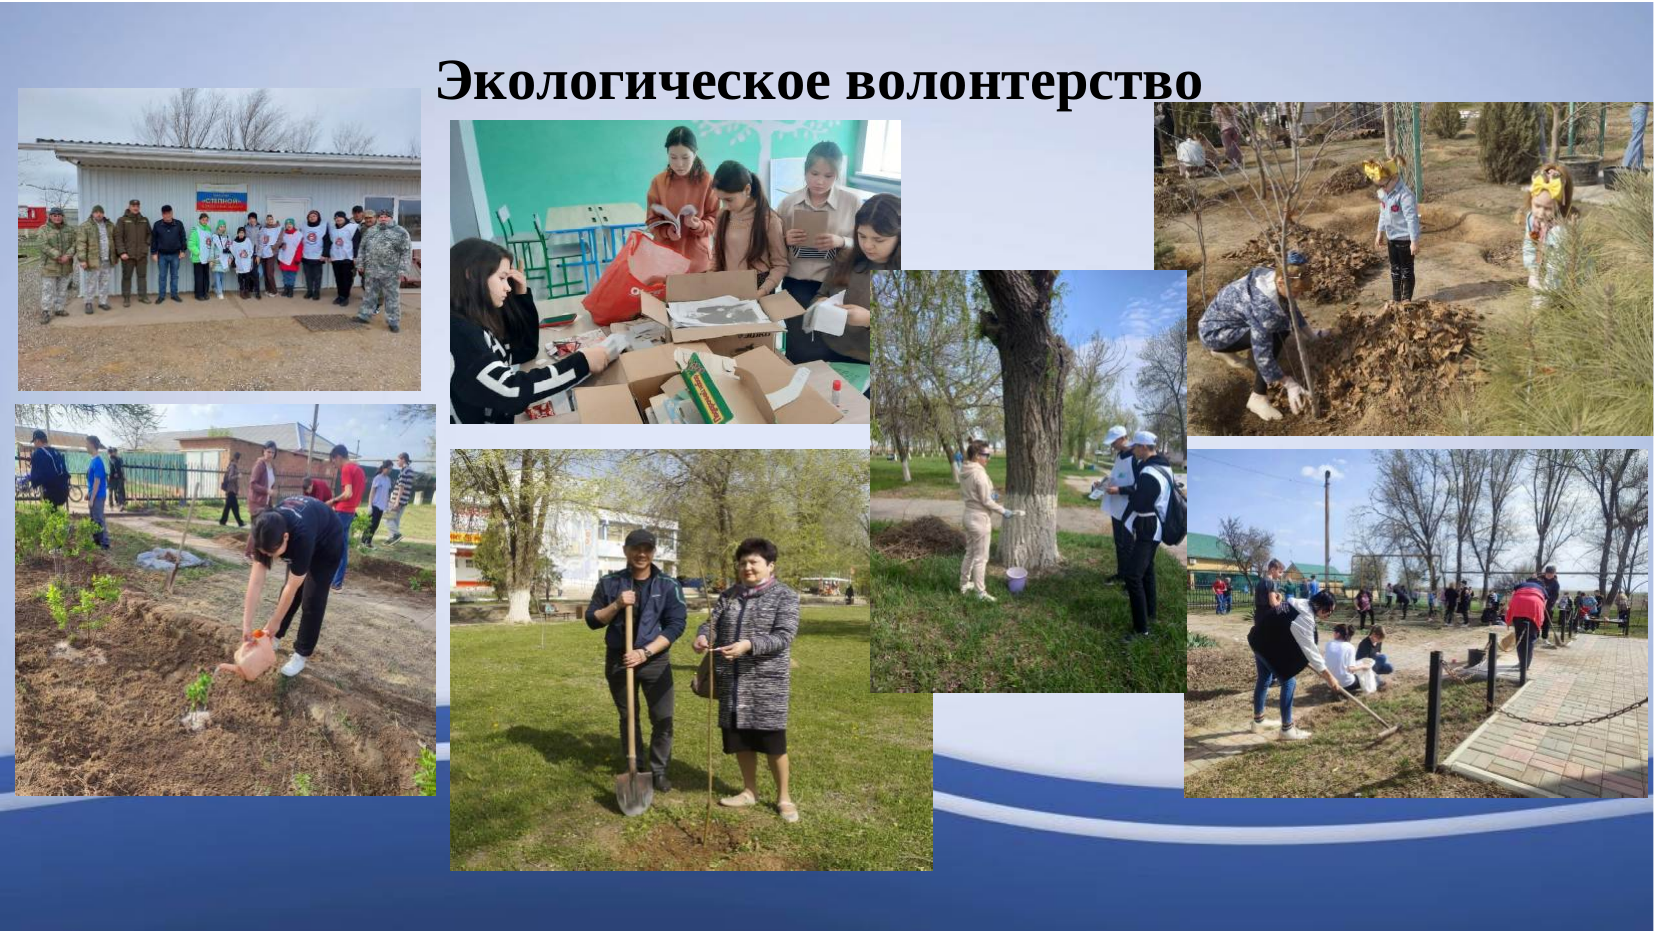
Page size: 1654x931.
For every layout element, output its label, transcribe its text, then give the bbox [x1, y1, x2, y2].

text_box Экологическое волонтерство [74, 0, 1563, 156]
picture [0, 2, 1654, 931]
